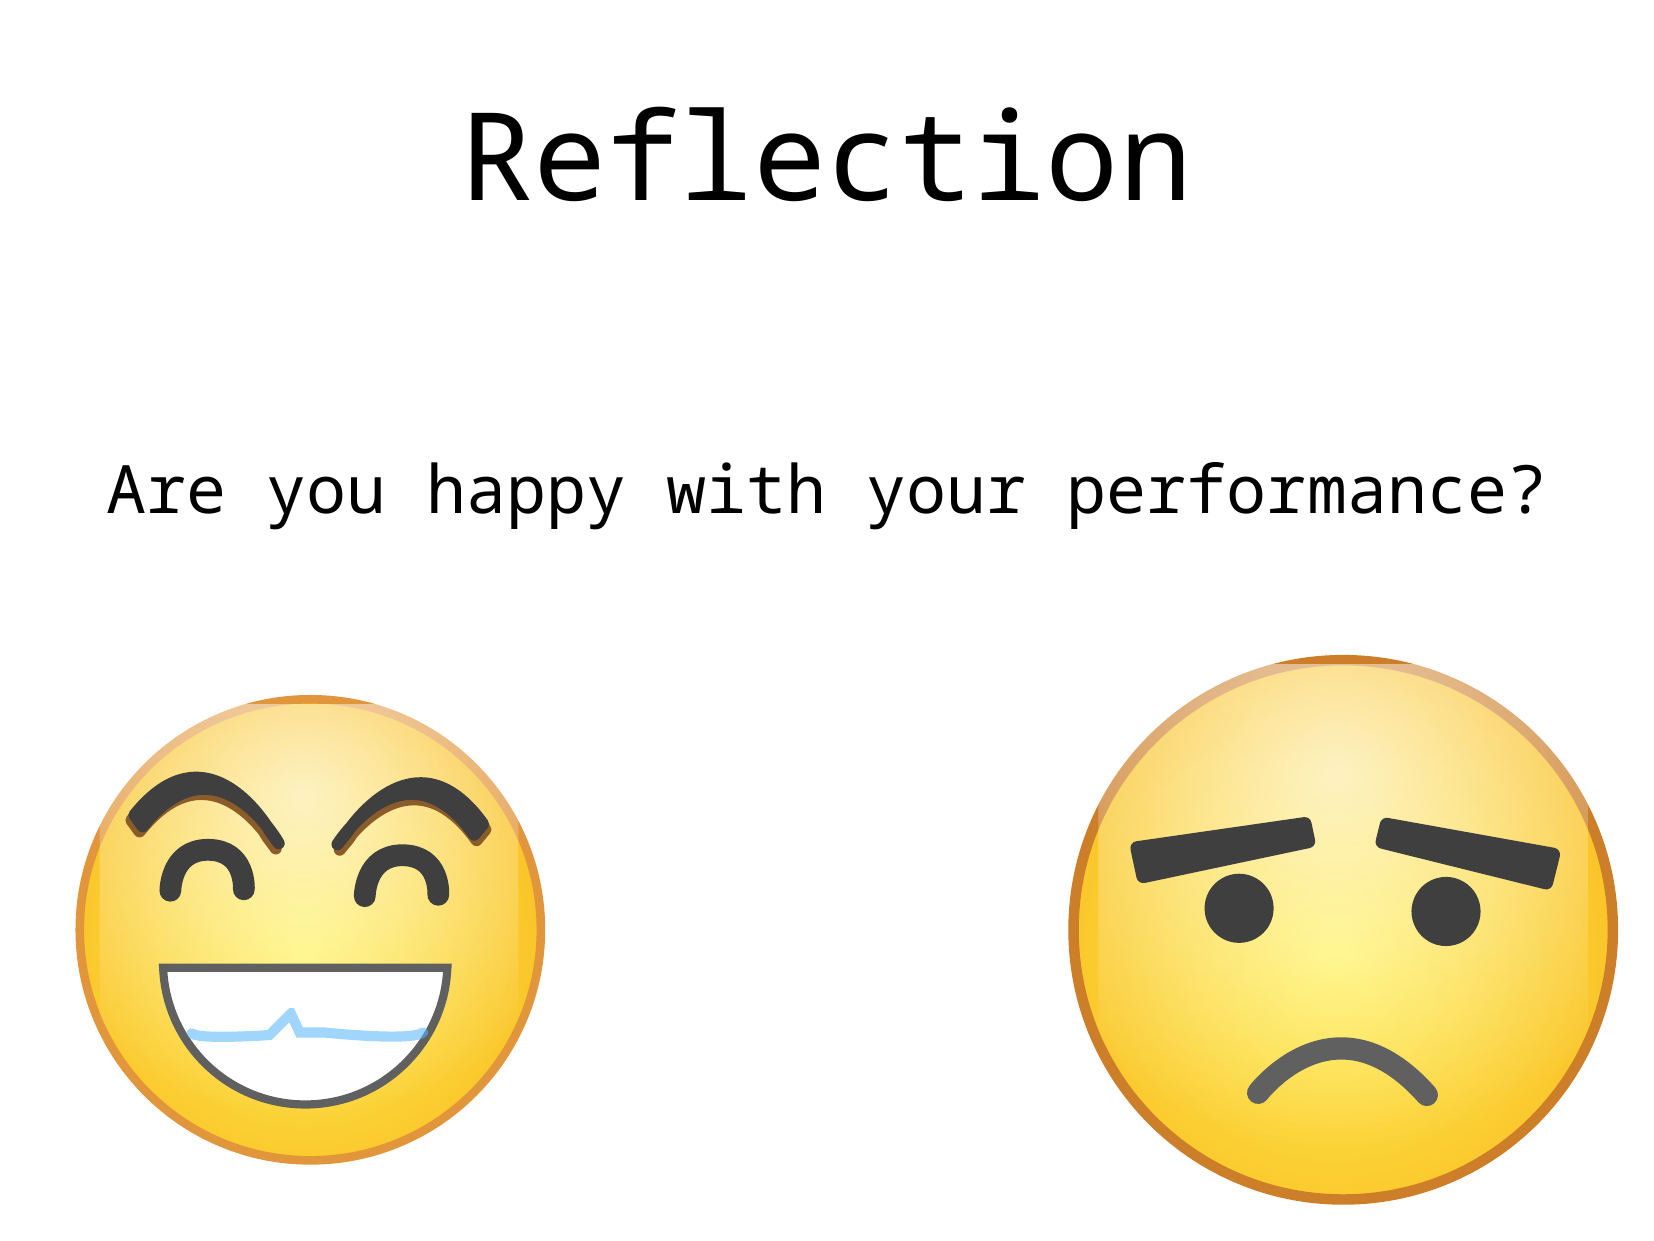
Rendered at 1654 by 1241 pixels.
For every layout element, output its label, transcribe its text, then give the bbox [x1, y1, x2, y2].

title Reflection [82, 49, 1571, 257]
picture [1068, 654, 1619, 1205]
picture [35, 654, 586, 1205]
subtitle Are you happy with your performance? [82, 290, 1571, 686]
